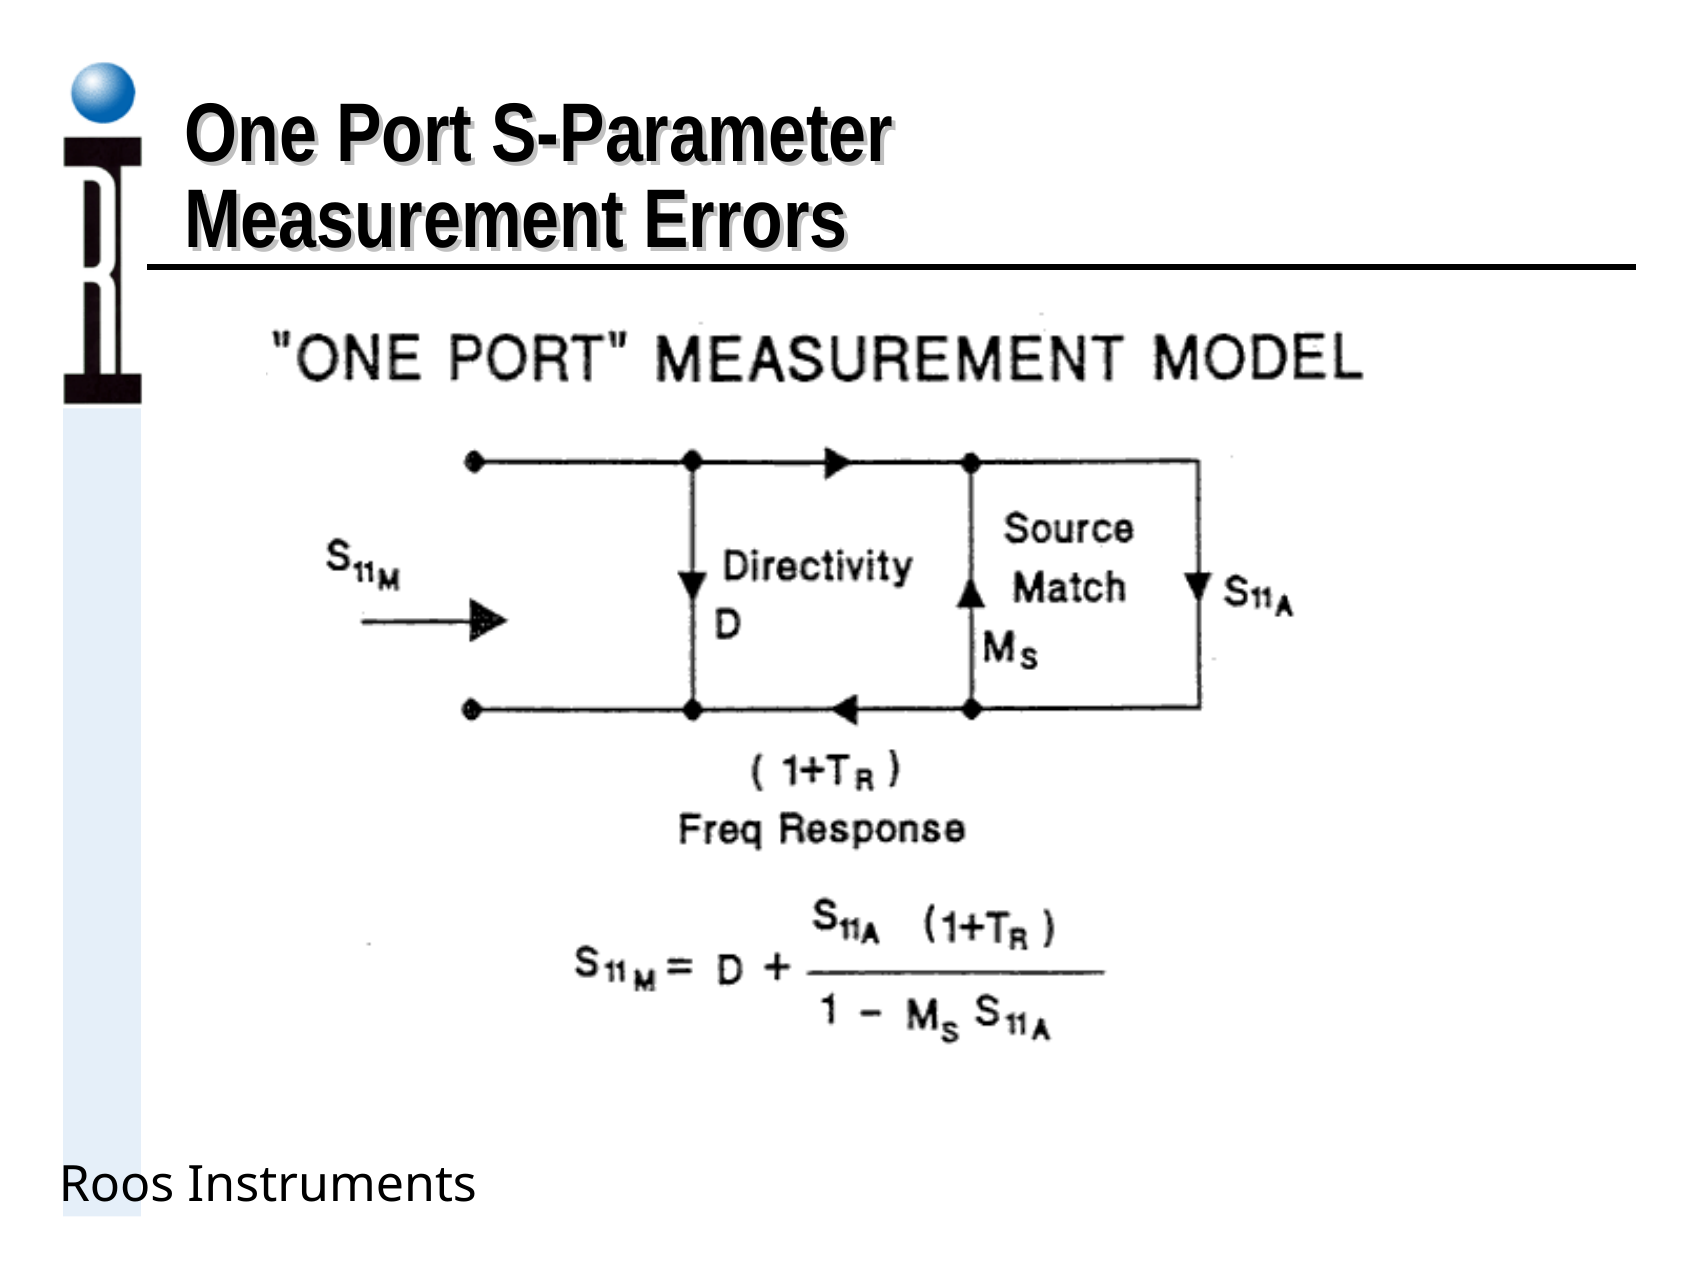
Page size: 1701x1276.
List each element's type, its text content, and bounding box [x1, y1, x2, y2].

picture [266, 302, 1368, 1093]
picture [59, 58, 147, 411]
text_box One Port S-Parameter Measurement Errors [184, 92, 1539, 280]
